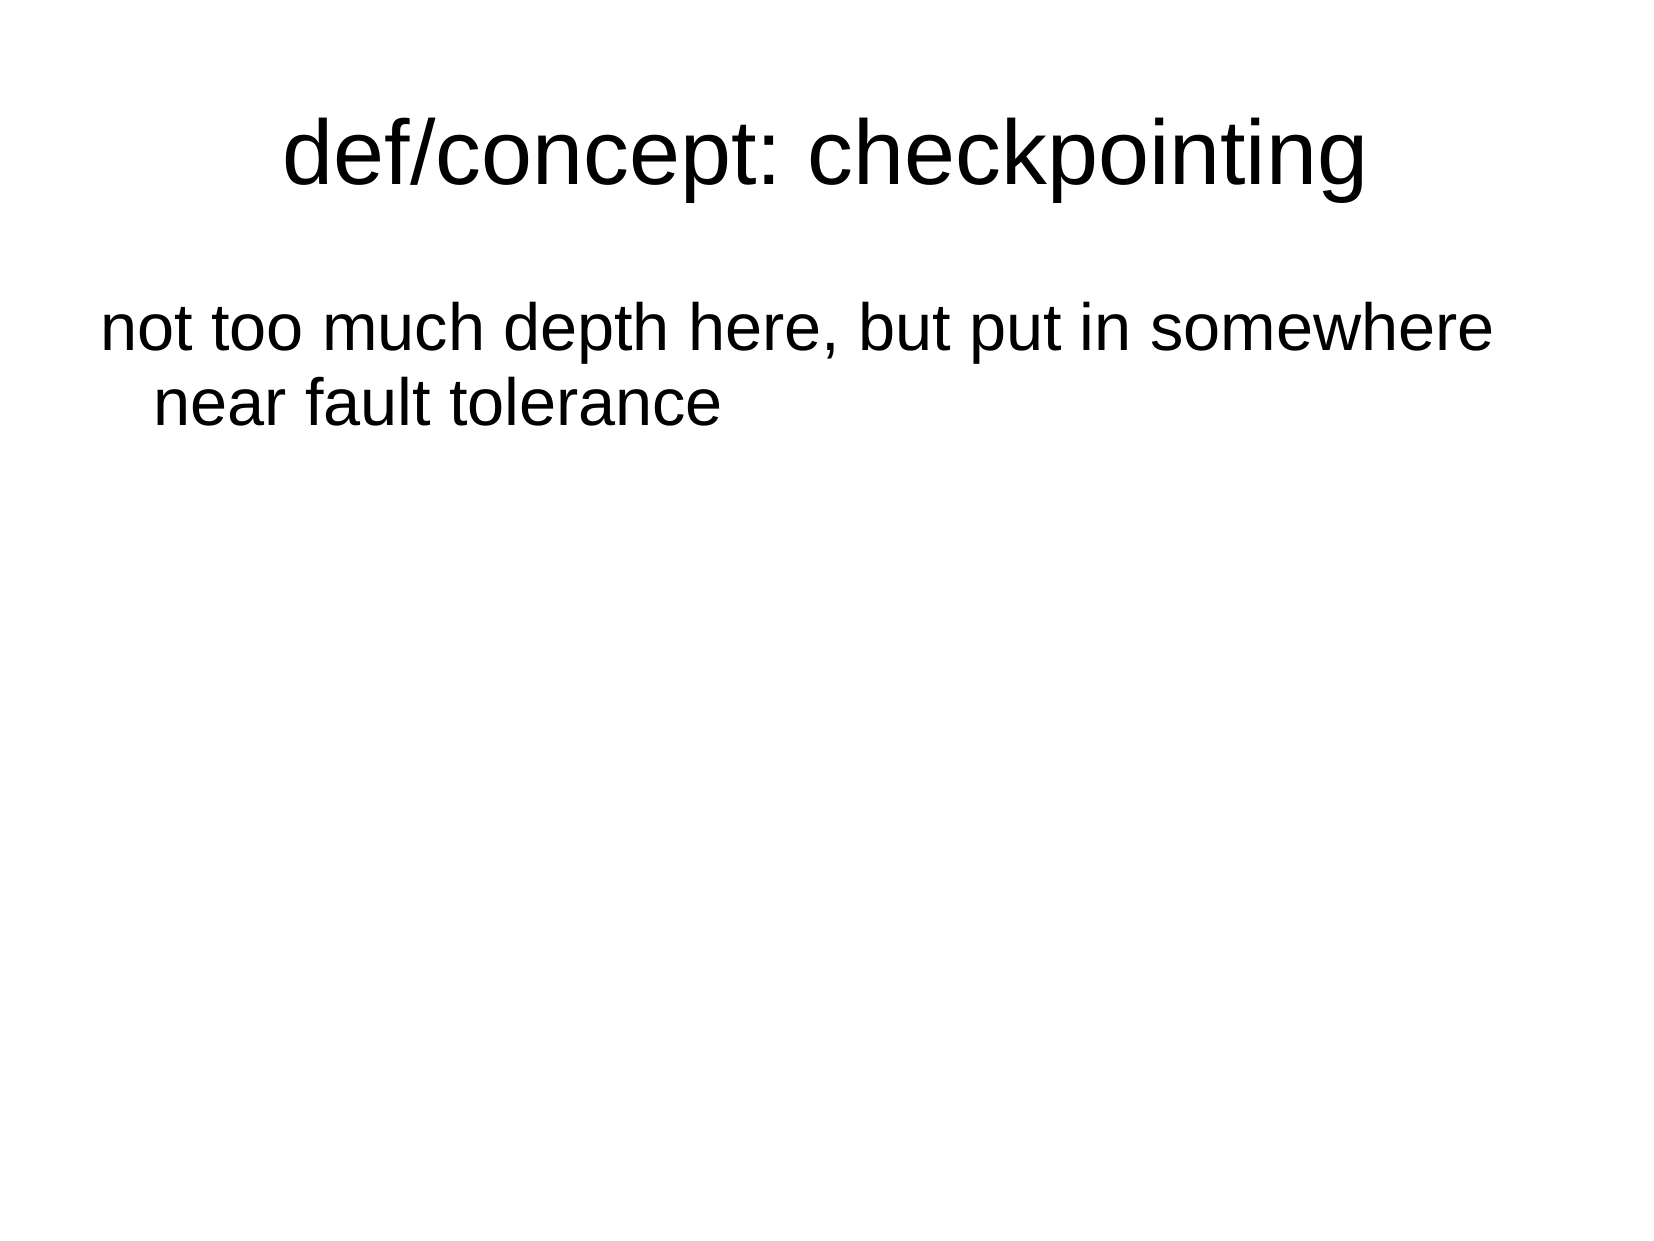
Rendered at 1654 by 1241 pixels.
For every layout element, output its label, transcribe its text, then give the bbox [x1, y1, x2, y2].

title def/concept: checkpointing [82, 56, 1571, 250]
list not too much depth here, but put in somewhere near fault tolerance [82, 290, 1571, 1095]
